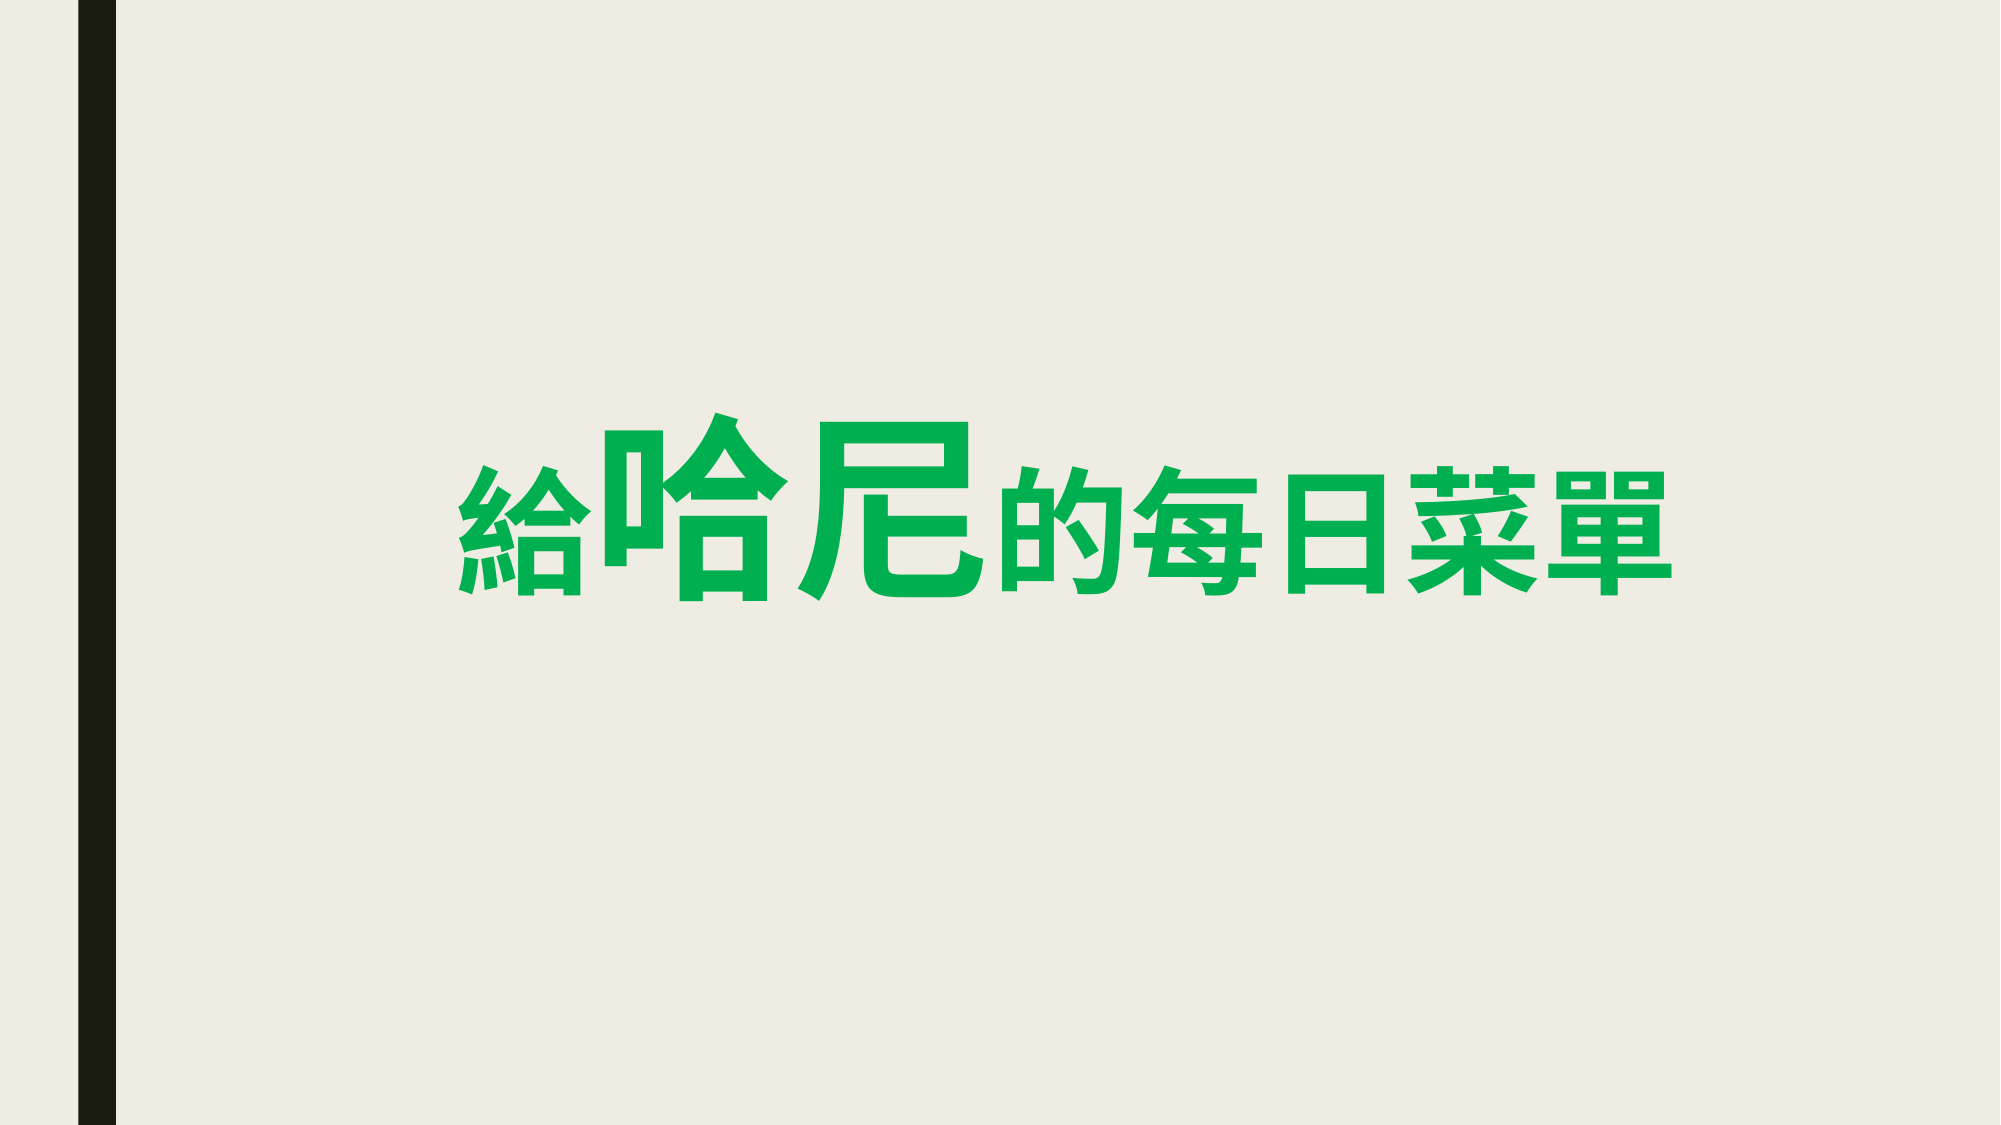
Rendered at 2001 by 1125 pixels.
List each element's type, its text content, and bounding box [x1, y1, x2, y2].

text_box 給哈尼的每日菜單 [439, 375, 1708, 634]
